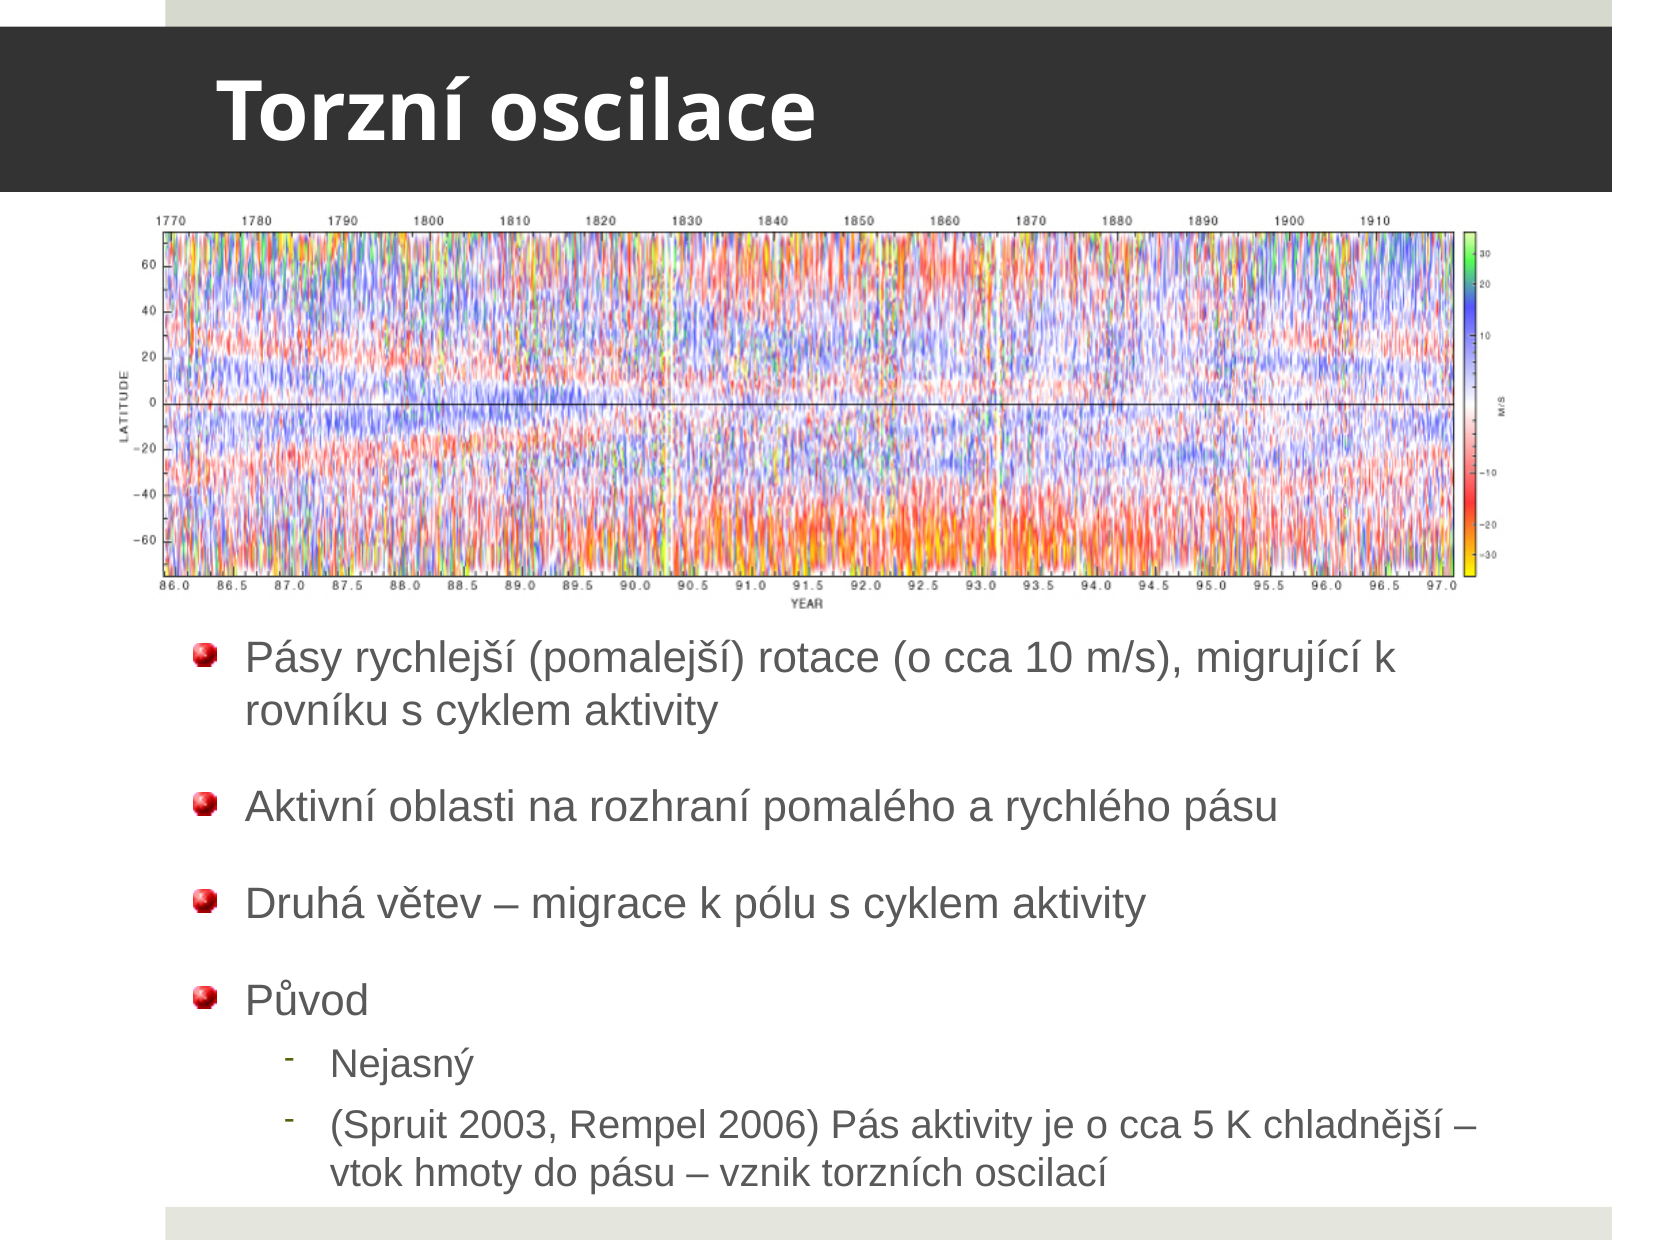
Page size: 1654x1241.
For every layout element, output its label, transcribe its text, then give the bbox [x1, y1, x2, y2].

list Pásy rychlejší (pomalejší) rotace (o cca 10 m/s), migrující k rovníku s cyklem aktivity Aktivní oblasti na rozhraní pomalého a rychlého pásu Druhá větev – migrace k pólu s cyklem aktivity Původ Nejasný (Spruit 2003, Rempel 2006) Pás aktivity je o cca 5 K chladnější – vtok hmoty do pásu – vznik torzních oscilací [177, 620, 1536, 1205]
picture [118, 213, 1506, 612]
title Torzní oscilace [0, 26, 1612, 192]
